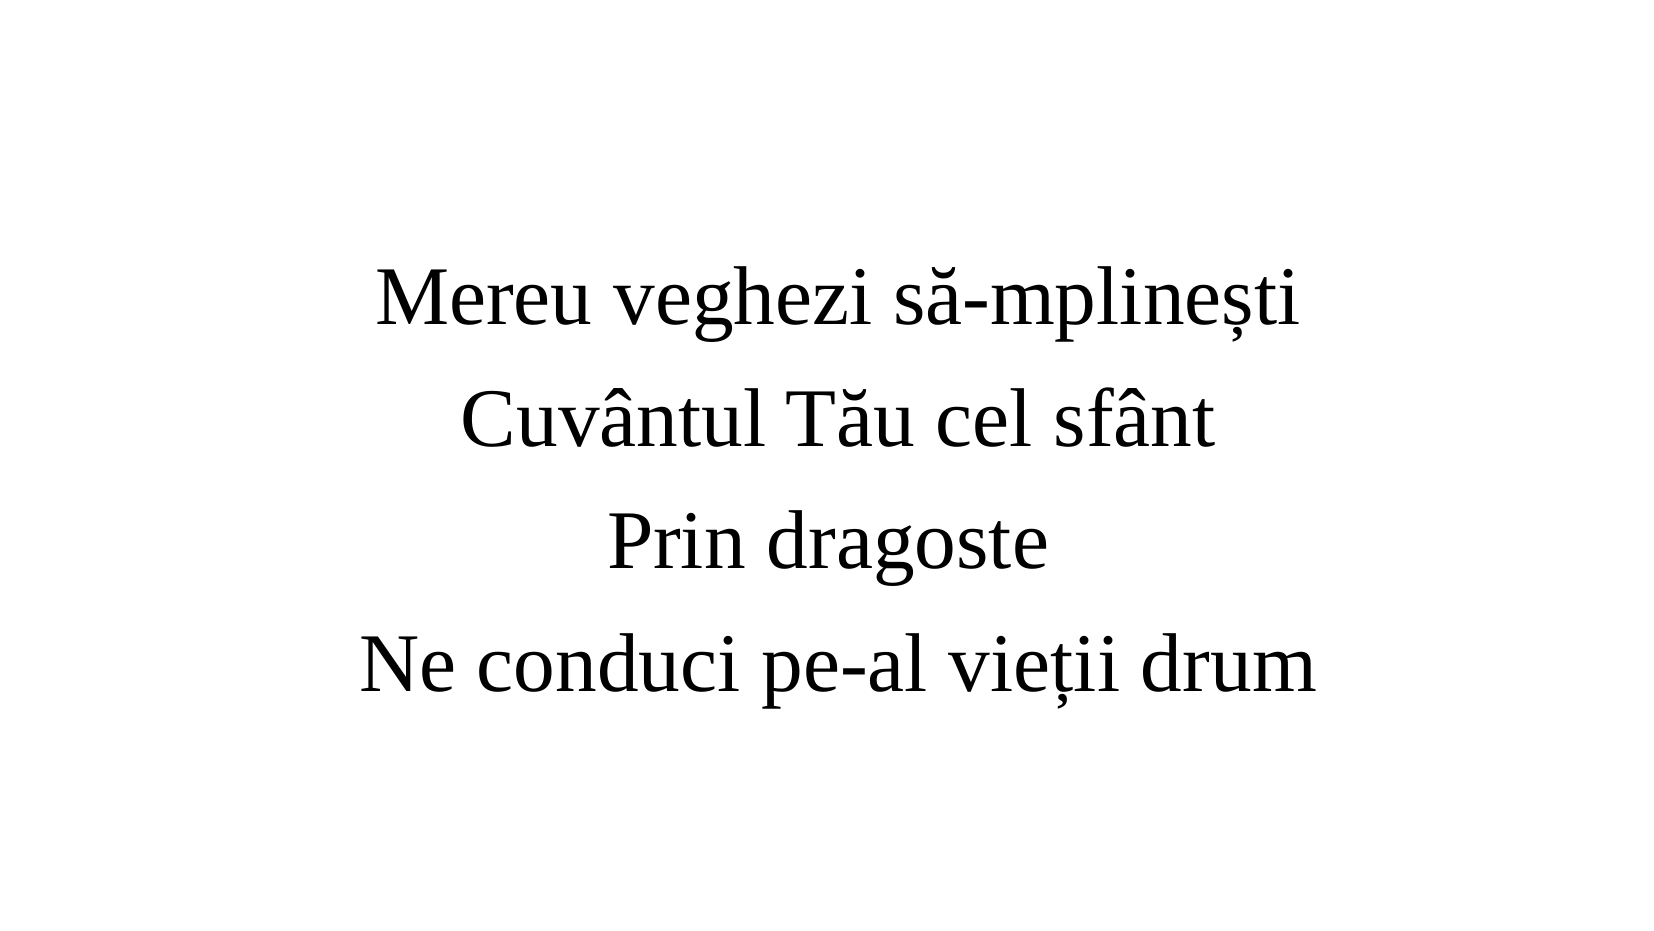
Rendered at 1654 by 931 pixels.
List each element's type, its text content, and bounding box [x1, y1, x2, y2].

subtitle Mereu veghezi să-mplinești Cuvântul Tău cel sfânt Prin dragoste Ne conduci pe-al vieții drum [177, 237, 1501, 712]
